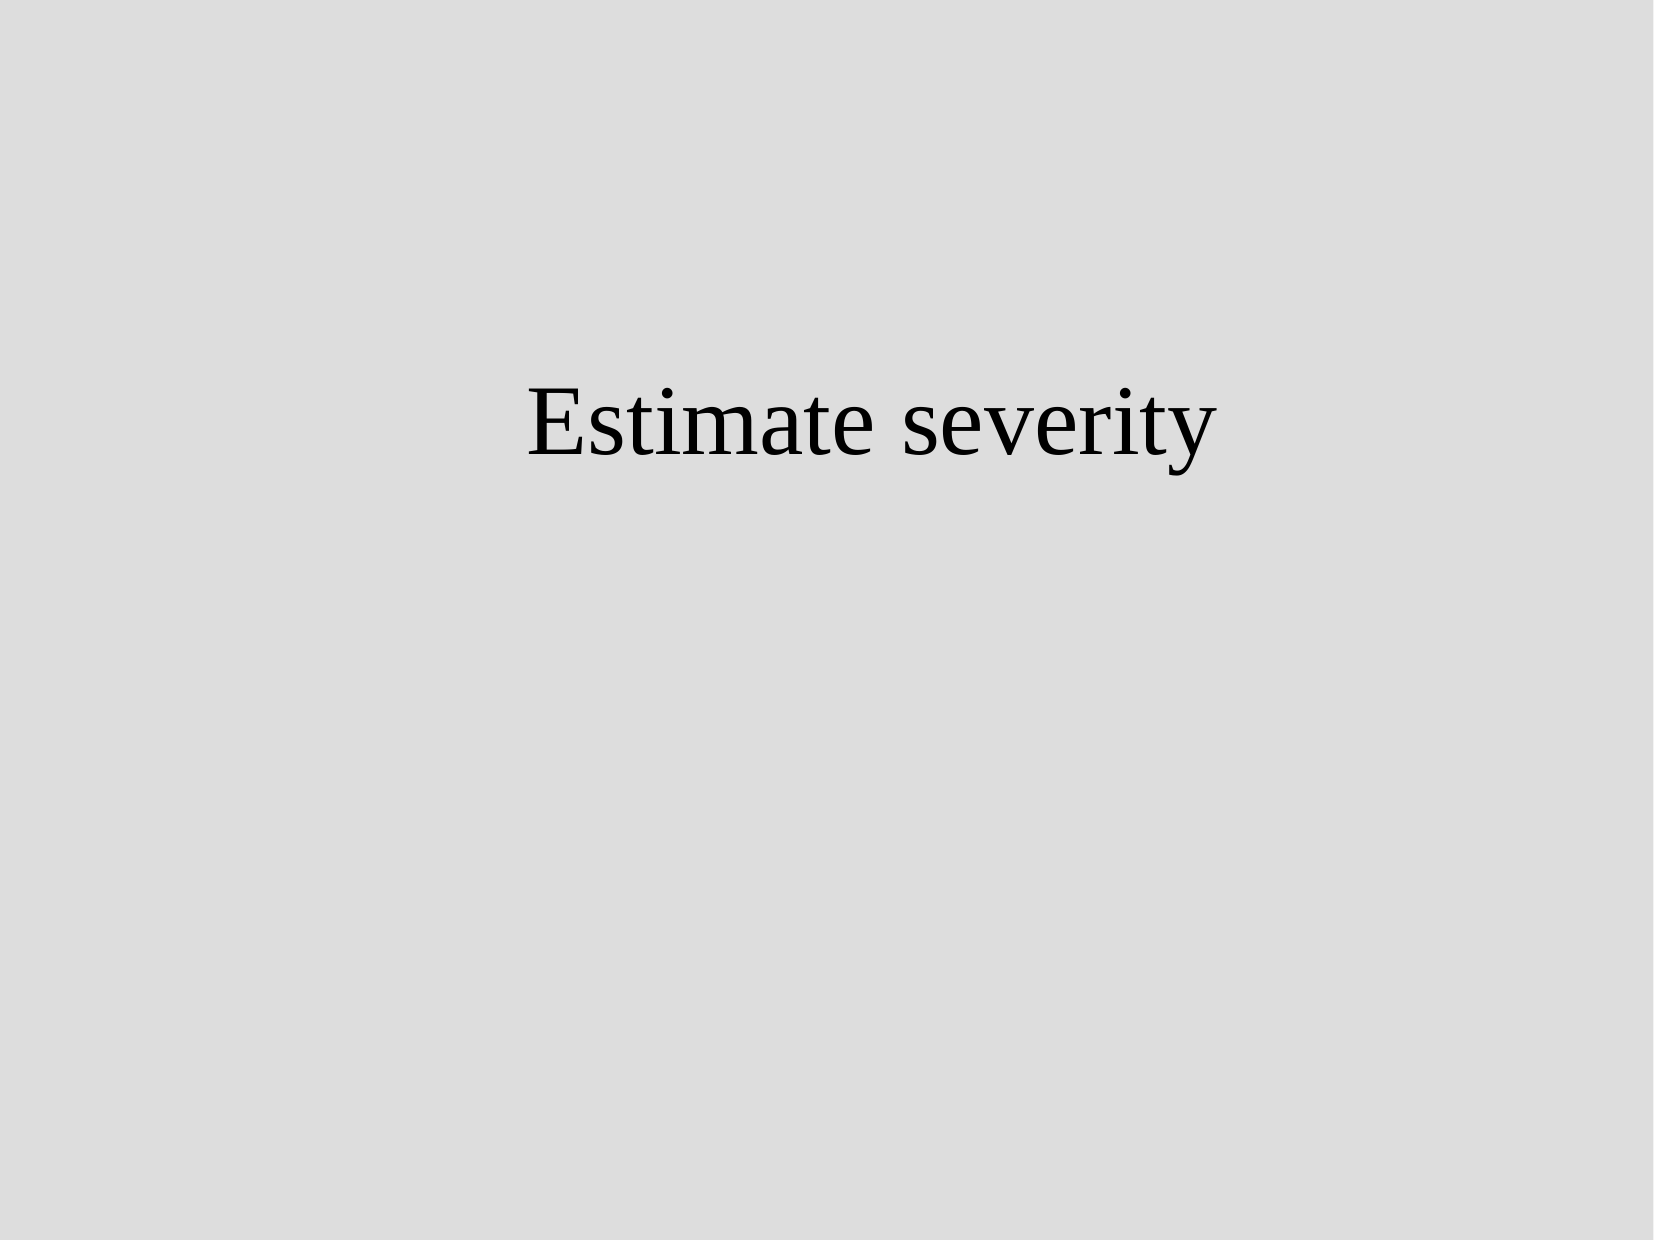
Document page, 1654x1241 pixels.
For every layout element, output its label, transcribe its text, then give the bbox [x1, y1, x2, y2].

subtitle [82, 49, 1571, 1010]
text_box Estimate severity [271, 357, 1473, 484]
